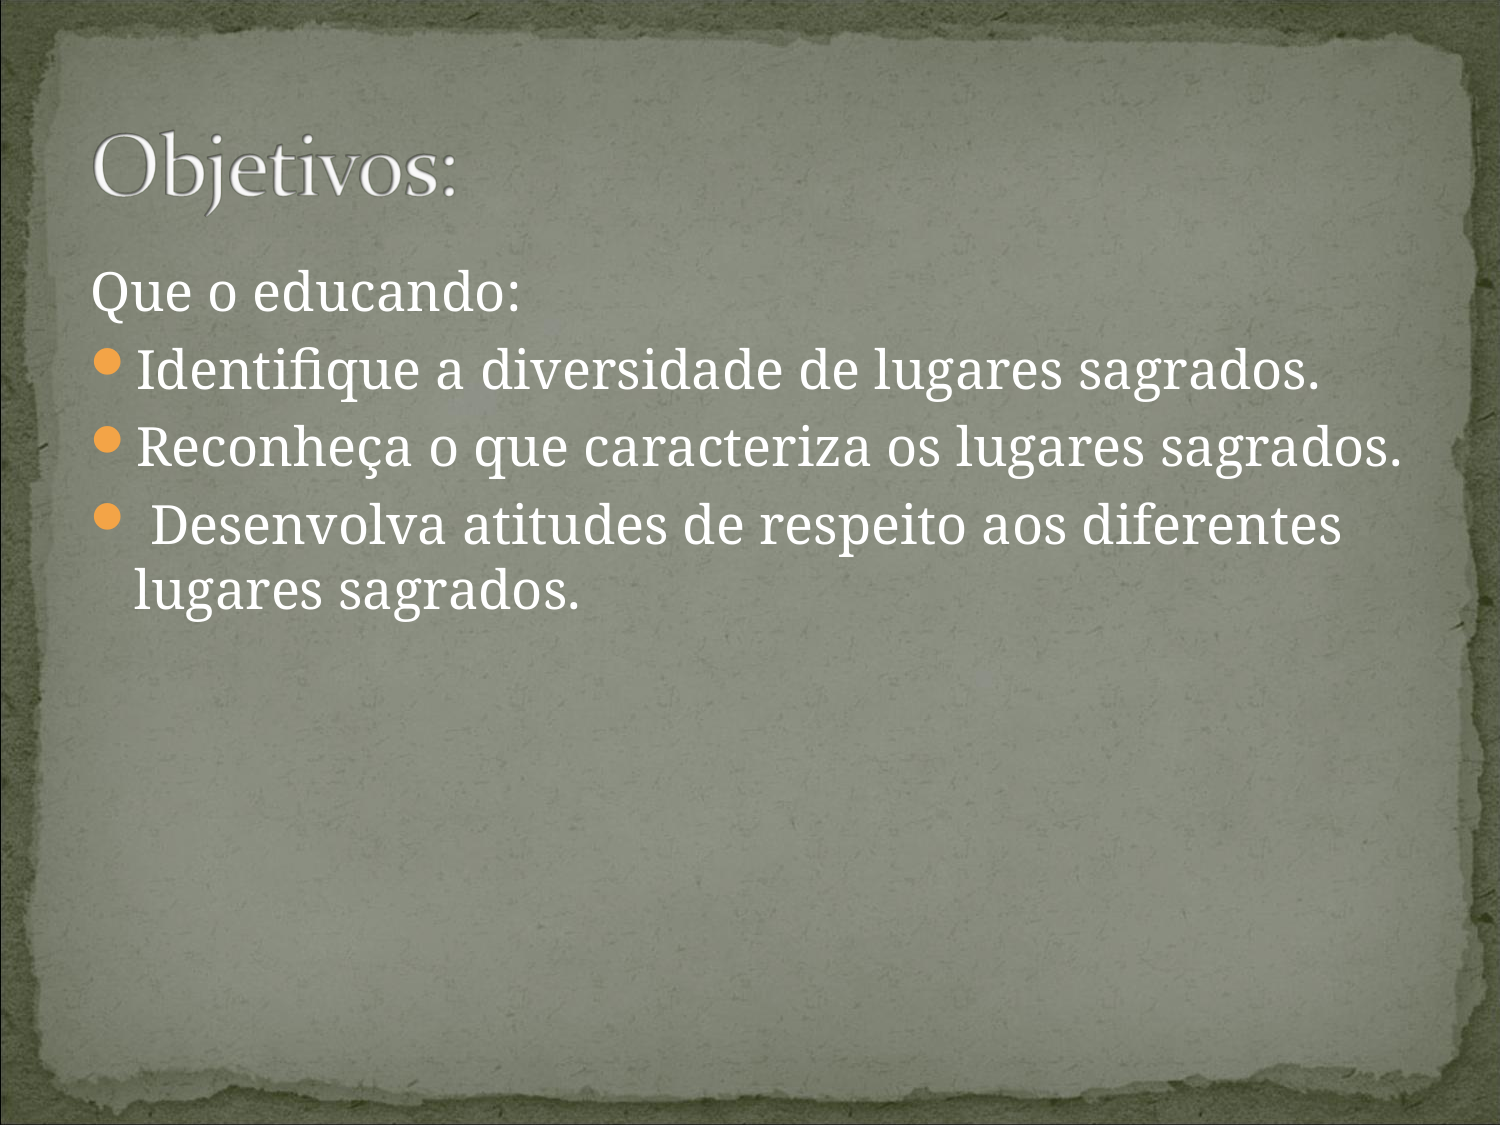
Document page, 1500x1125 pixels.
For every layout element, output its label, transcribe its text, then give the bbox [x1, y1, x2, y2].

list Que o educando: Identifique a diversidade de lugares sagrados. Reconheça o que caracteriza os lugares sagrados. Desenvolva atitudes de respeito aos diferentes lugares sagrados. [75, 249, 1426, 1000]
text_box [35, 23, 1427, 227]
picture [0, 0, 1500, 1125]
